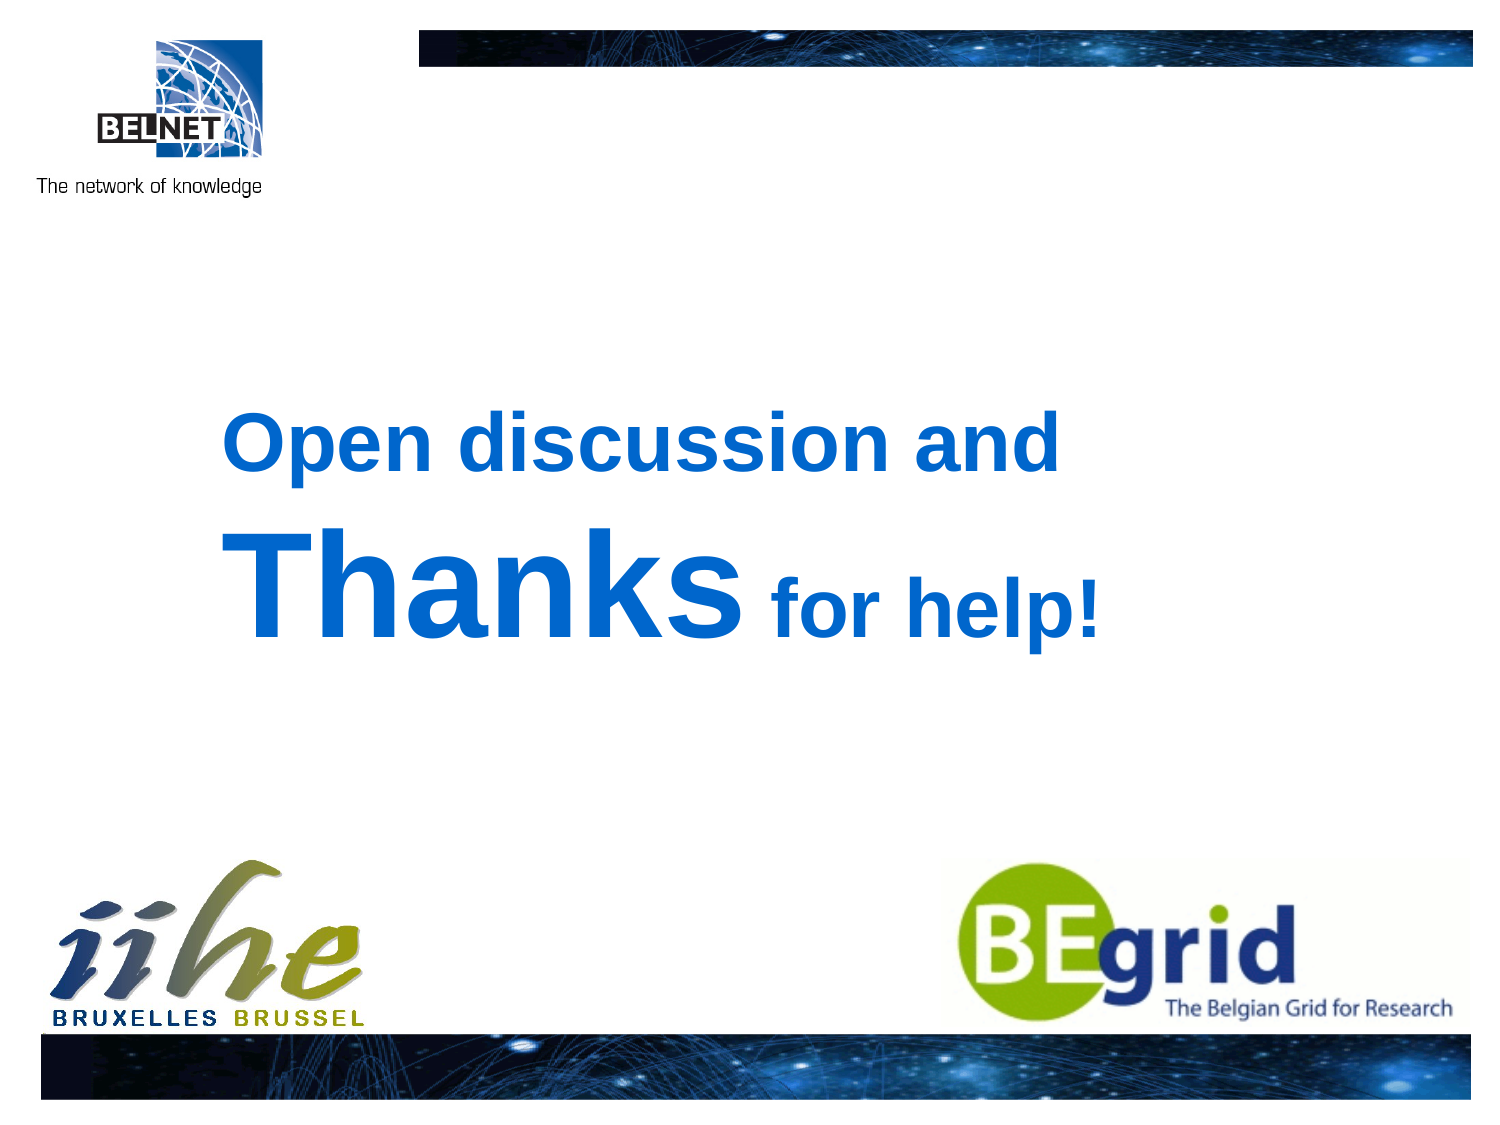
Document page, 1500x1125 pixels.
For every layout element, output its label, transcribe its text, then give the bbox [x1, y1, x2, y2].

picture [941, 858, 1470, 1027]
picture [419, 30, 1473, 67]
text_box Open discussion and Thanks for help! [206, 228, 1447, 827]
picture [17, 18, 290, 216]
picture [41, 859, 1471, 1100]
